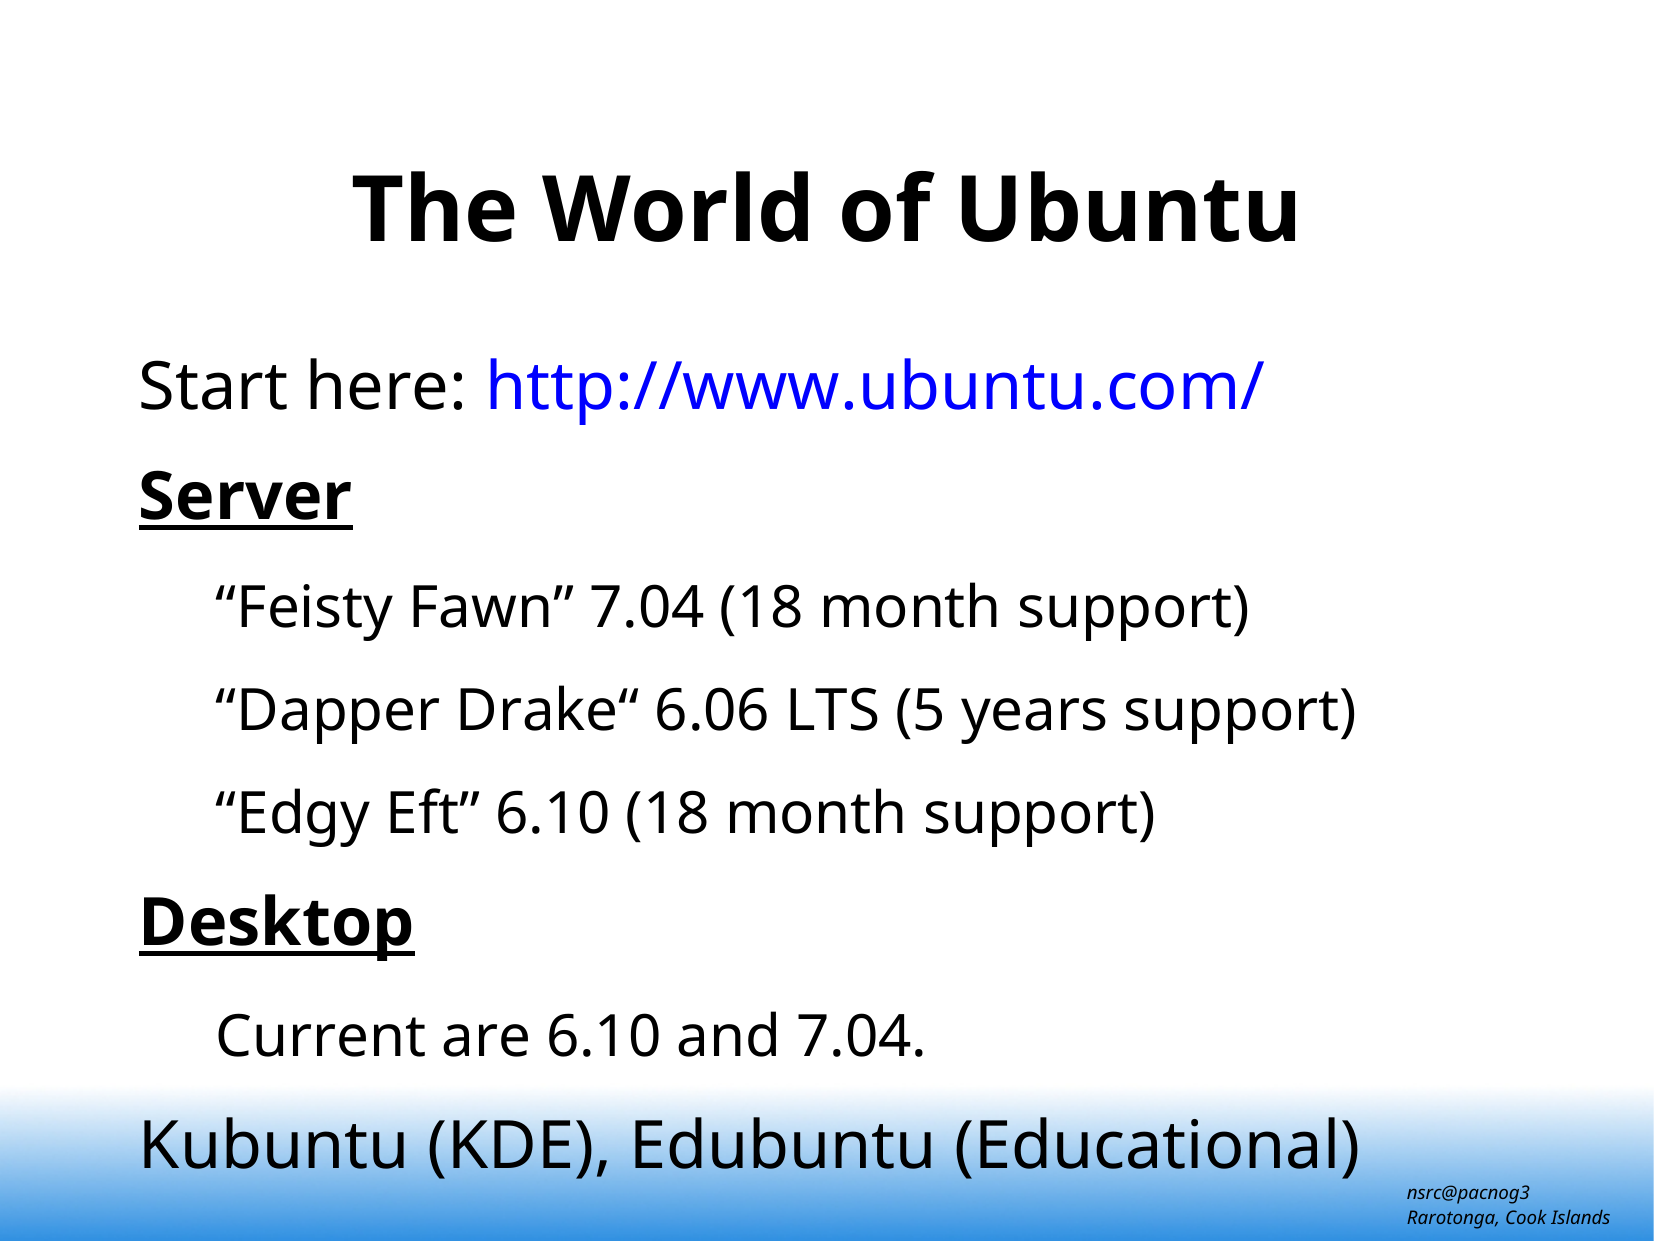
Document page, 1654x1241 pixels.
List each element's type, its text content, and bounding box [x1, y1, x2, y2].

picture [500, 1159, 520, 1163]
picture [1134, 1159, 1150, 1164]
picture [1216, 1159, 1232, 1164]
picture [907, 1159, 923, 1164]
picture [192, 1159, 208, 1164]
picture [678, 1159, 694, 1164]
picture [761, 1159, 777, 1164]
list Start here: http://www.ubuntu.com/ Server “Feisty Fawn” 7.04 (18 month support) “Dapper Drake“ 6.06 LTS (5 years support) “Edgy Eft” 6.10 (18 month support) Desktop Current are 6.10 and 7.04. Kubuntu (KDE), Edubuntu (Educational) [121, 344, 1534, 1159]
picture [719, 1159, 735, 1164]
picture [1294, 1159, 1310, 1164]
picture [234, 1159, 250, 1164]
picture [1023, 1159, 1039, 1164]
picture [0, 1083, 1654, 1241]
picture [801, 1159, 817, 1164]
picture [380, 1159, 396, 1164]
picture [1064, 1159, 1080, 1164]
picture [274, 1159, 290, 1164]
title The World of Ubuntu [121, 102, 1534, 310]
